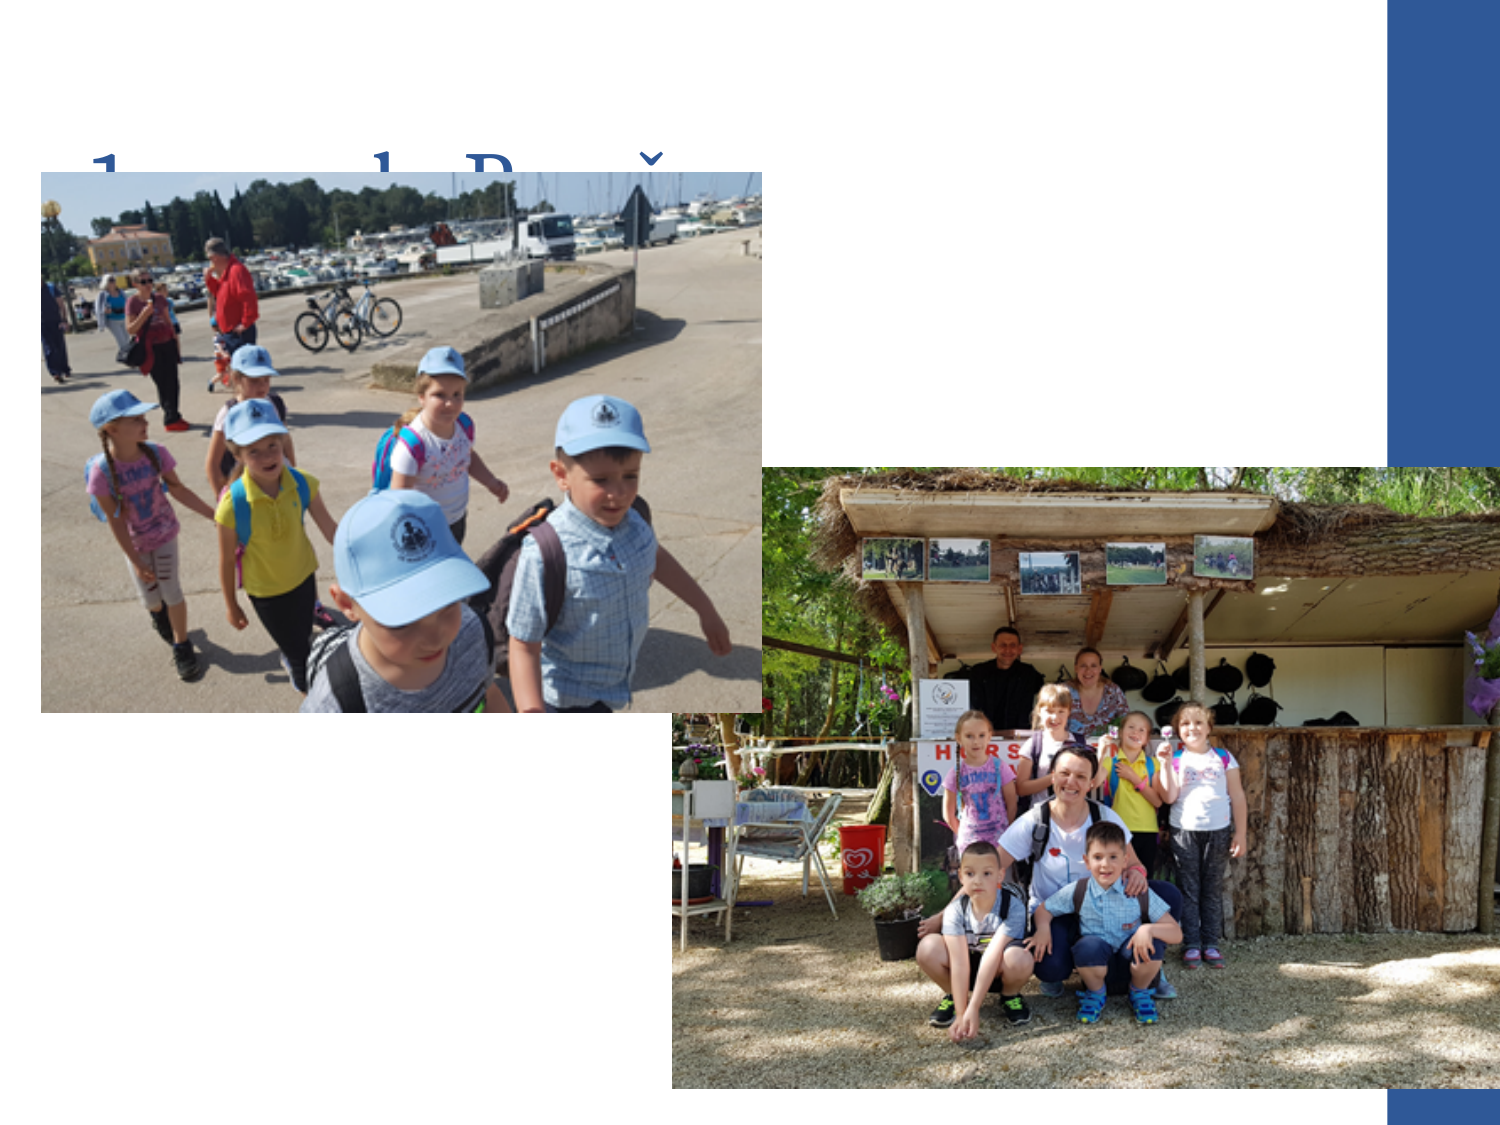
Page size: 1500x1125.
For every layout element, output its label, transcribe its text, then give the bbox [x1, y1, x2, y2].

picture [41, 172, 1500, 1089]
title 1. razred - Poreč [76, 0, 1326, 233]
